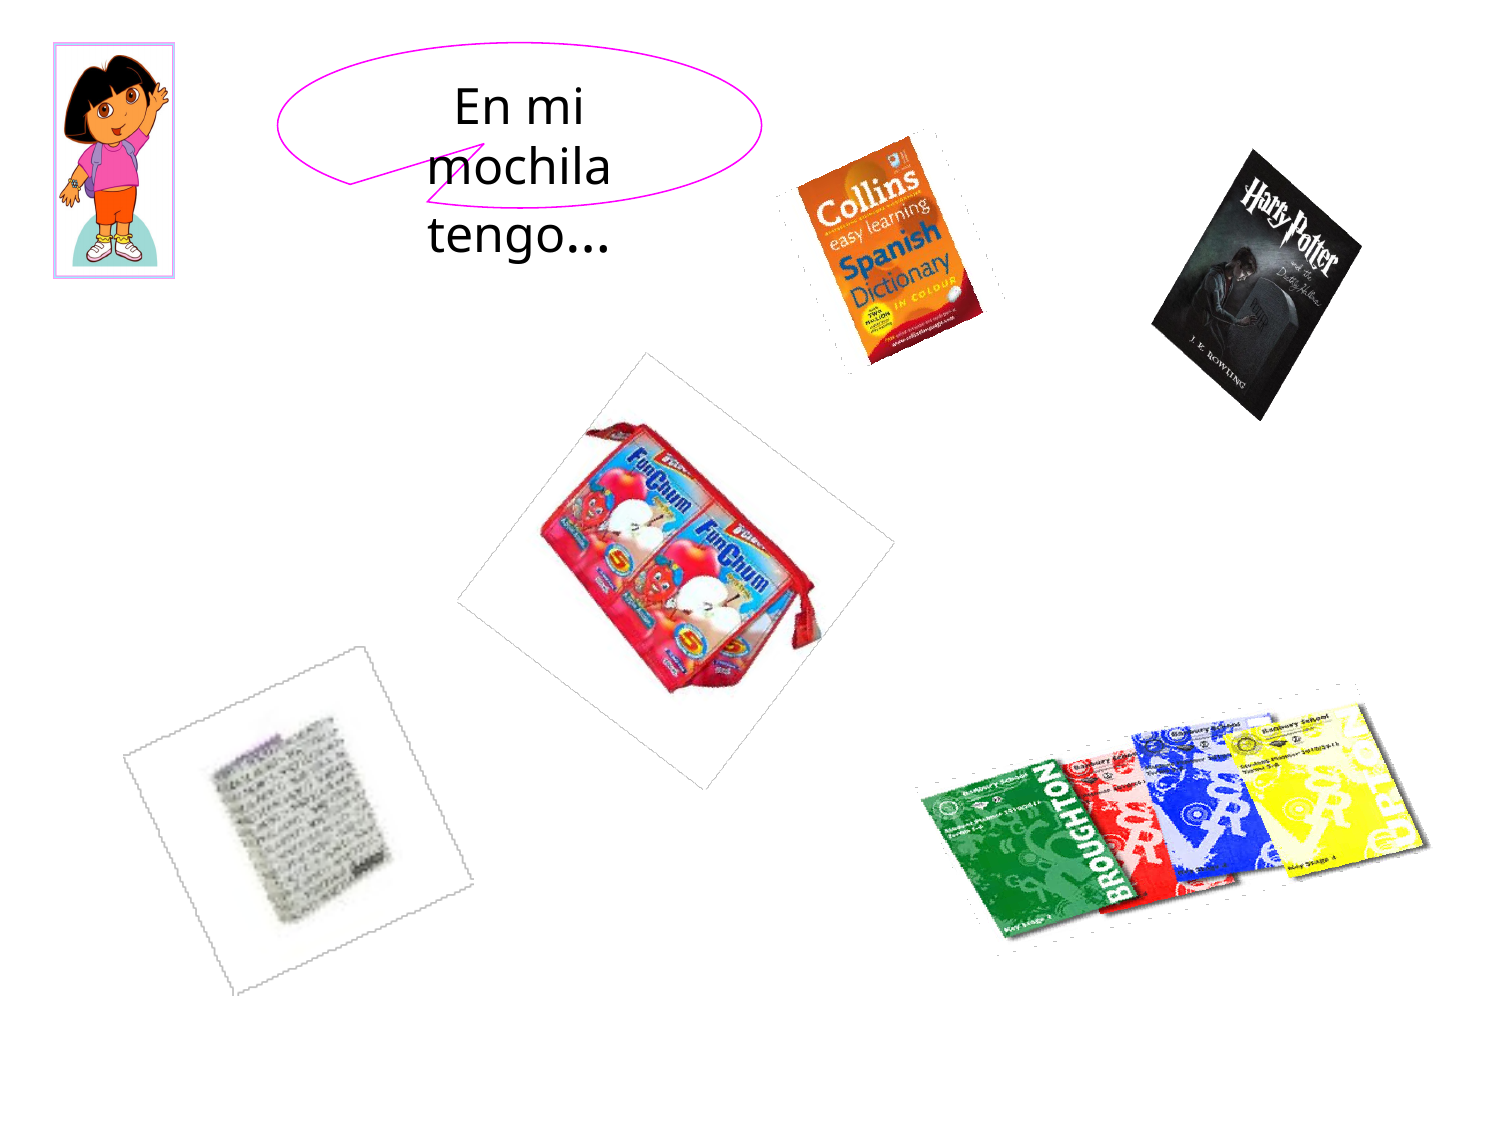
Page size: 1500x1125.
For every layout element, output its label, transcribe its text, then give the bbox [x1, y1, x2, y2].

text_box En mi mochila tengo… [277, 42, 762, 208]
picture [915, 680, 1433, 956]
picture [1151, 148, 1362, 421]
picture [123, 125, 1005, 996]
picture [53, 42, 175, 279]
